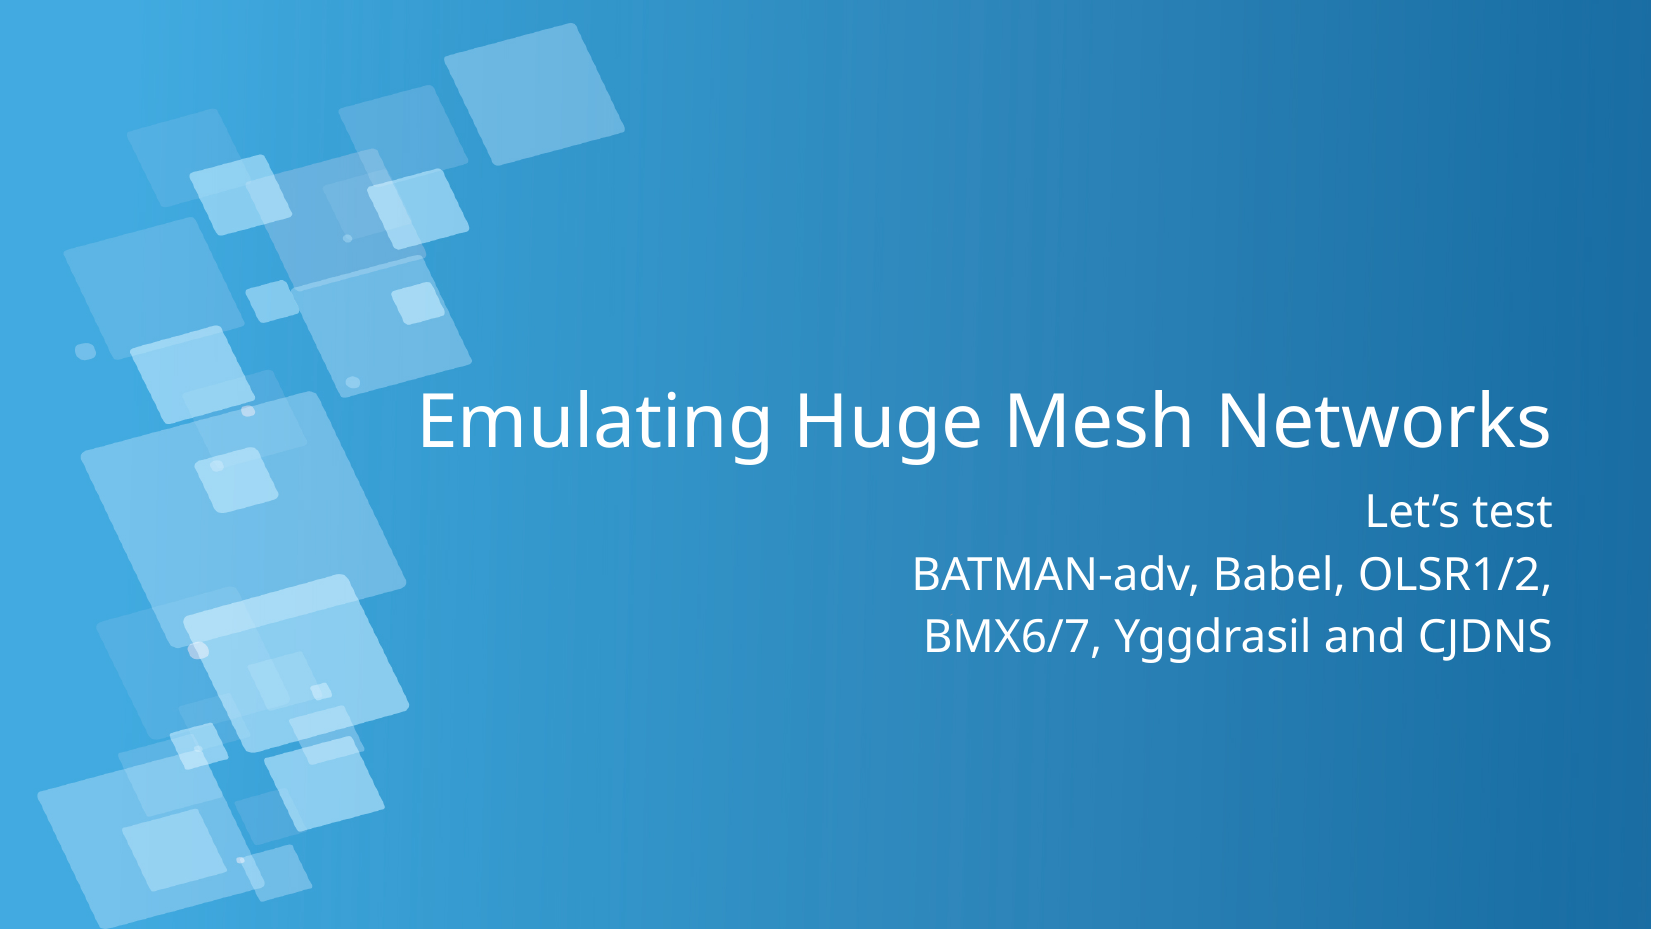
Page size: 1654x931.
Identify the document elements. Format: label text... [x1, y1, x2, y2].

title Emulating Huge Mesh Networks [412, 323, 1554, 513]
picture [0, 0, 1651, 929]
subtitle Let’s test BATMAN-adv, Babel, OLSR1/2, BMX6/7, Yggdrasil and CJDNS [750, 478, 1554, 668]
